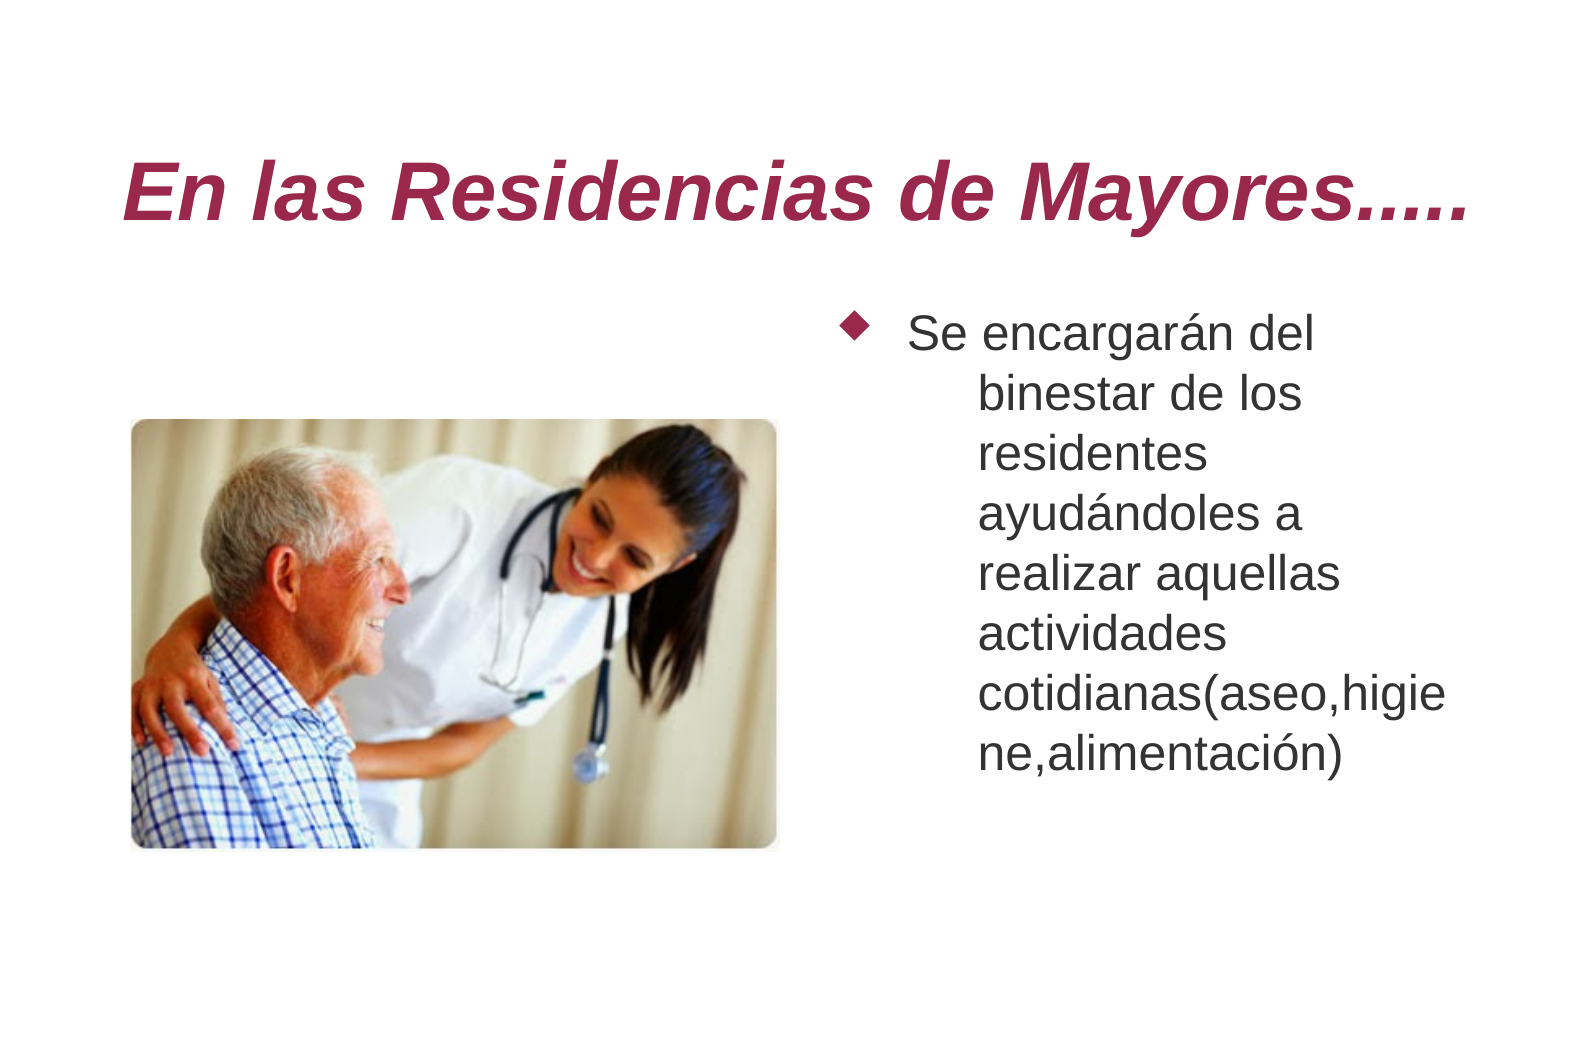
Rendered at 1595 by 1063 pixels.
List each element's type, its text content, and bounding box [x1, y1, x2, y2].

list Se encargarán del binestar de los residentes ayudándoles a realizar aquellas actividades cotidianas(aseo,higiene,alimentación) [812, 300, 1463, 974]
picture [130, 419, 780, 852]
title En las Residencias de Mayores..... [117, 105, 1479, 269]
